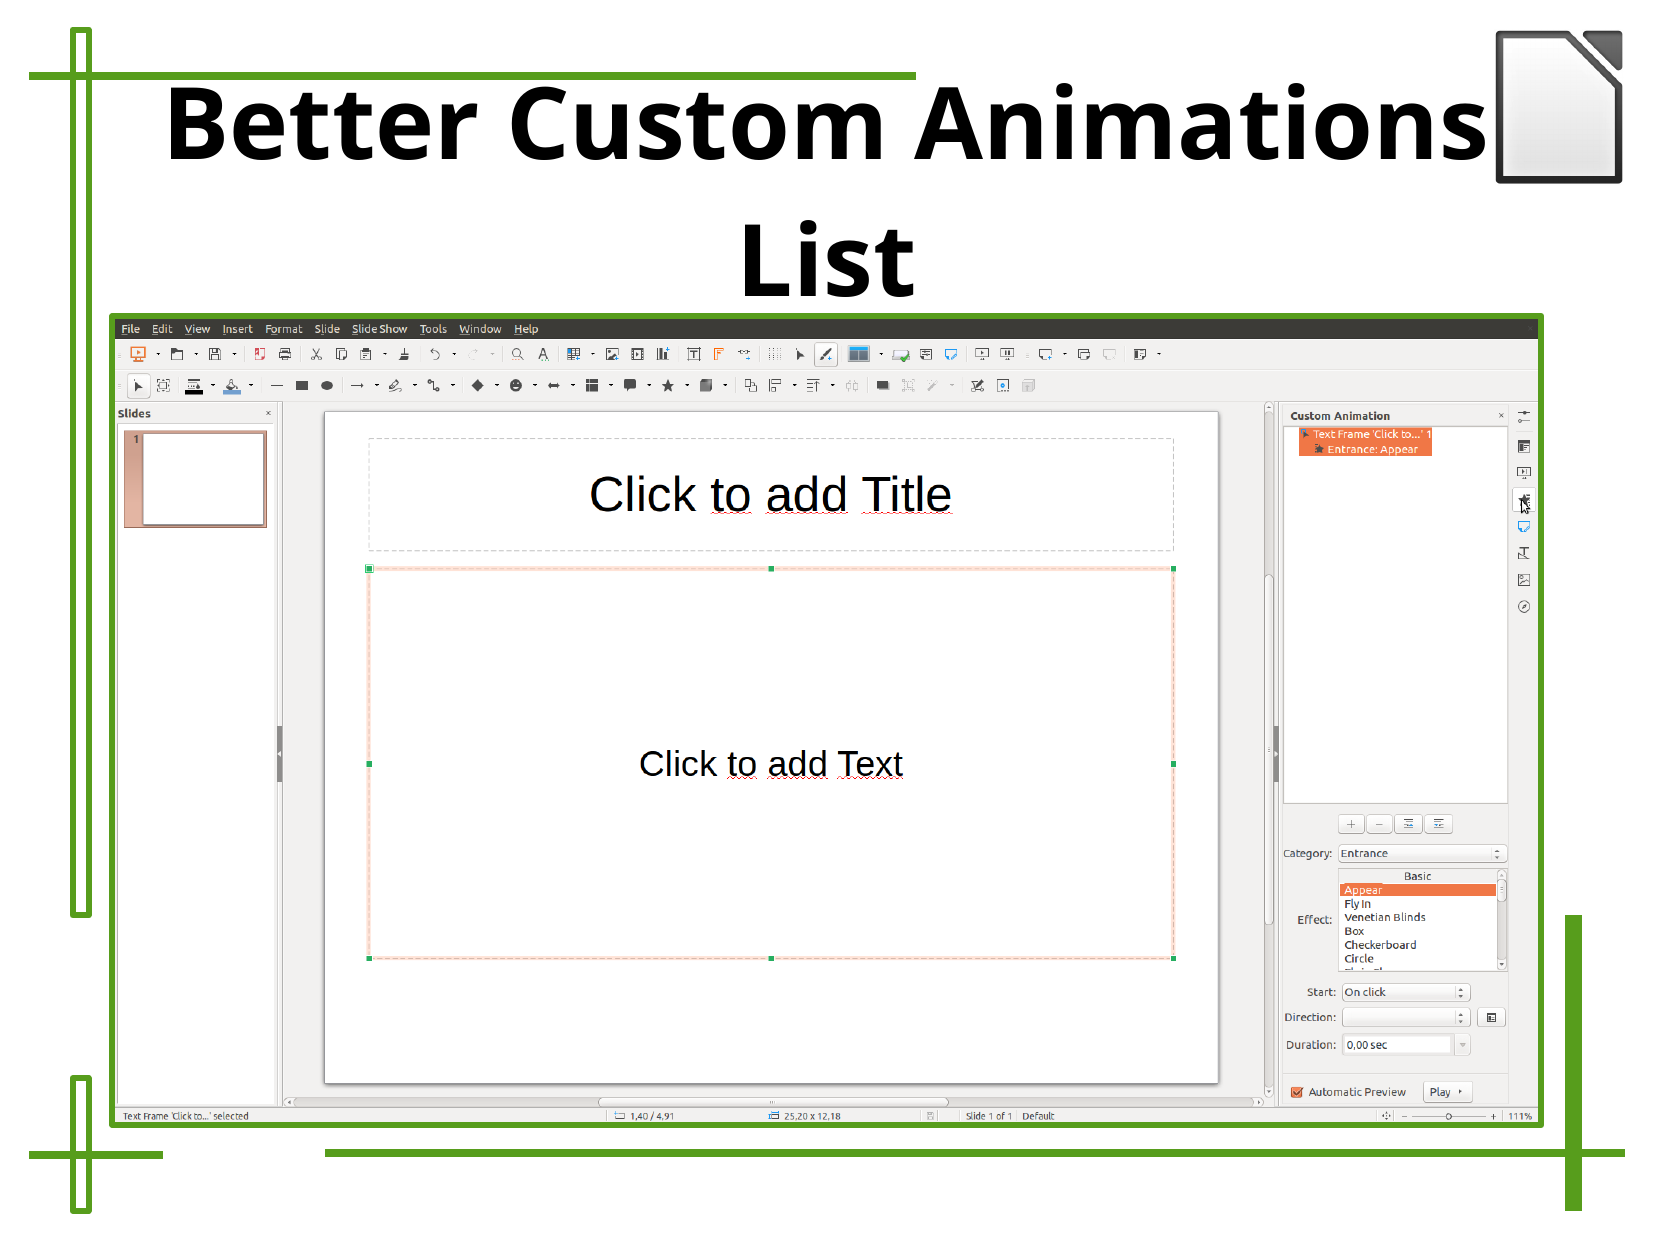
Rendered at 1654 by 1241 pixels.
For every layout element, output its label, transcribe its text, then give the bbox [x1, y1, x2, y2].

picture [115, 318, 1539, 1123]
picture [1494, 29, 1624, 186]
title Better Custom Animations List [118, 118, 1536, 260]
